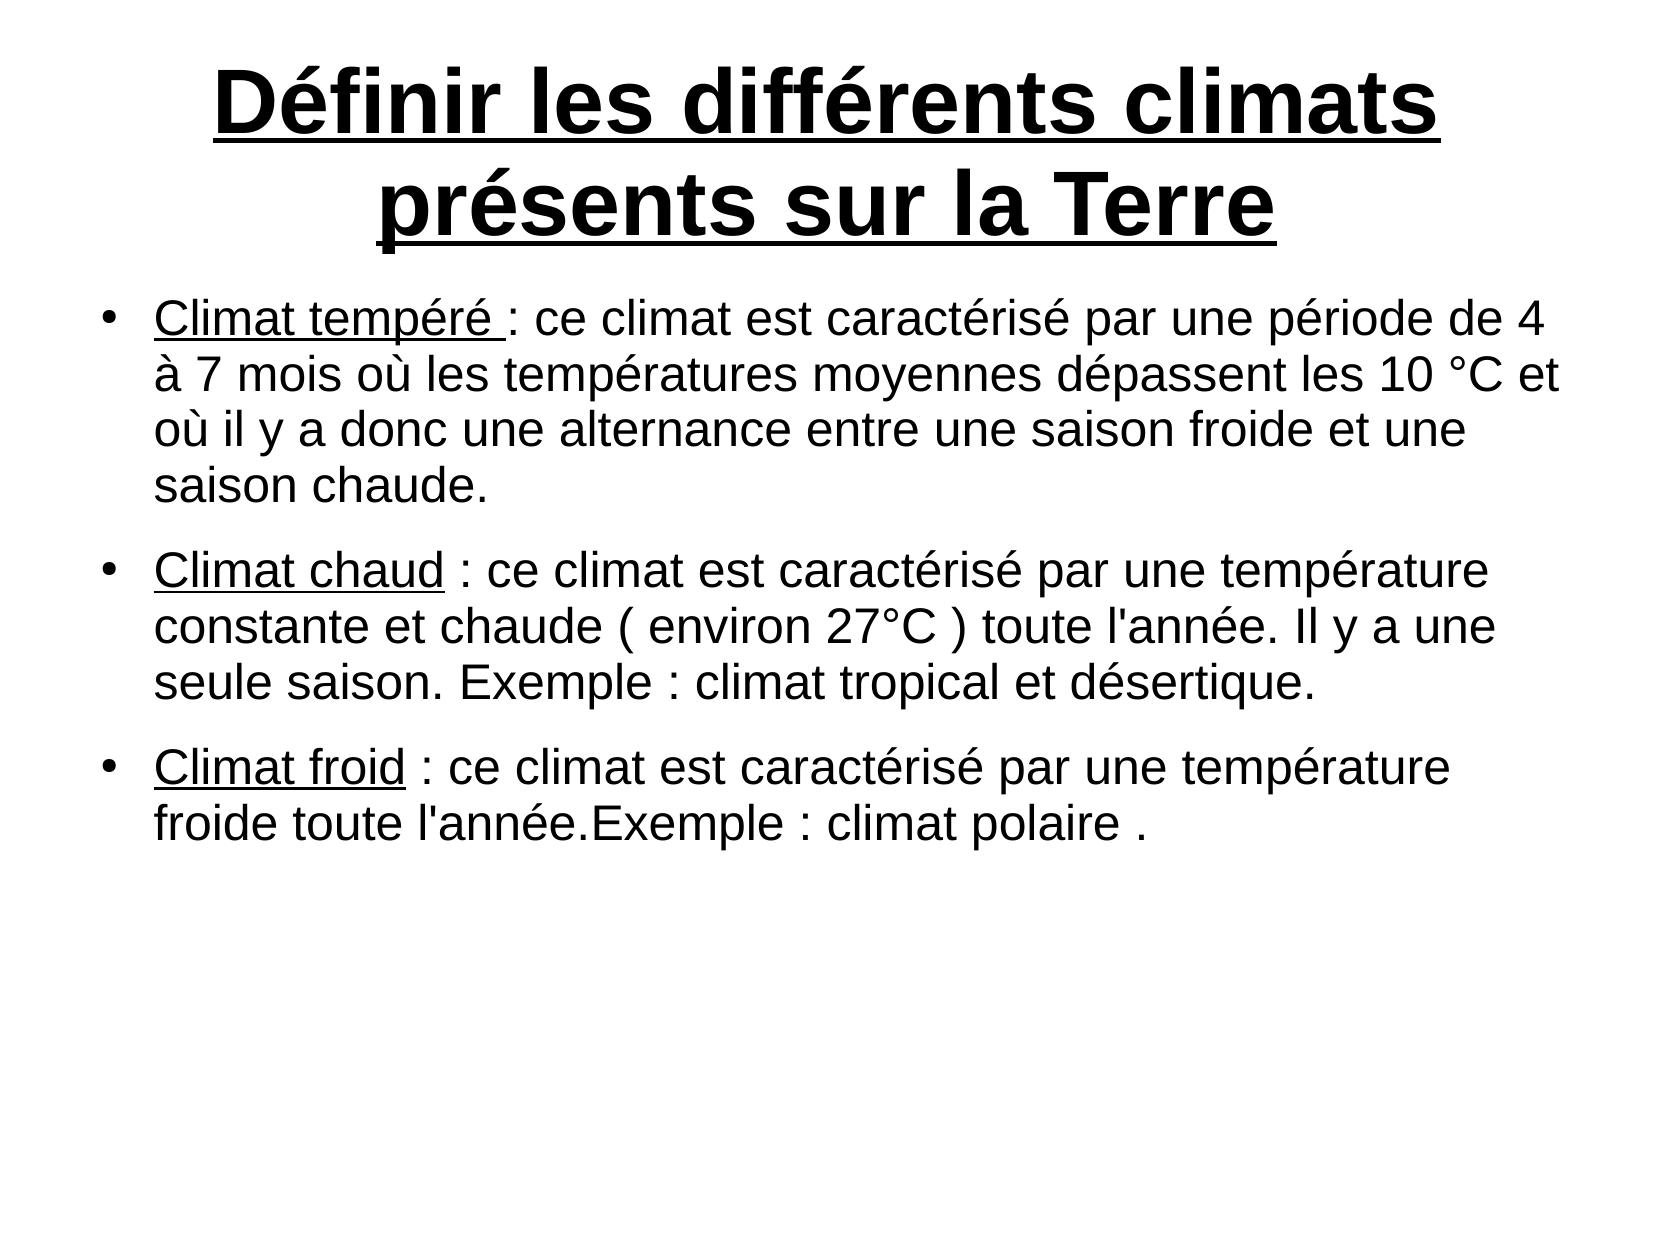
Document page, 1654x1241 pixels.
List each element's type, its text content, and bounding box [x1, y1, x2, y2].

title Définir les différents climats présents sur la Terre [82, 49, 1571, 257]
list Climat tempéré : ce climat est caractérisé par une période de 4 à 7 mois où les températures moyennes dépassent les 10 °C et où il y a donc une alternance entre une saison froide et une saison chaude. Climat chaud : ce climat est caractérisé par une température constante et chaude ( environ 27°C ) toute l'année. Il y a une seule saison. Exemple : climat tropical et désertique. Climat froid : ce climat est caractérisé par une température froide toute l'année.Exemple : climat polaire . [82, 290, 1571, 1109]
